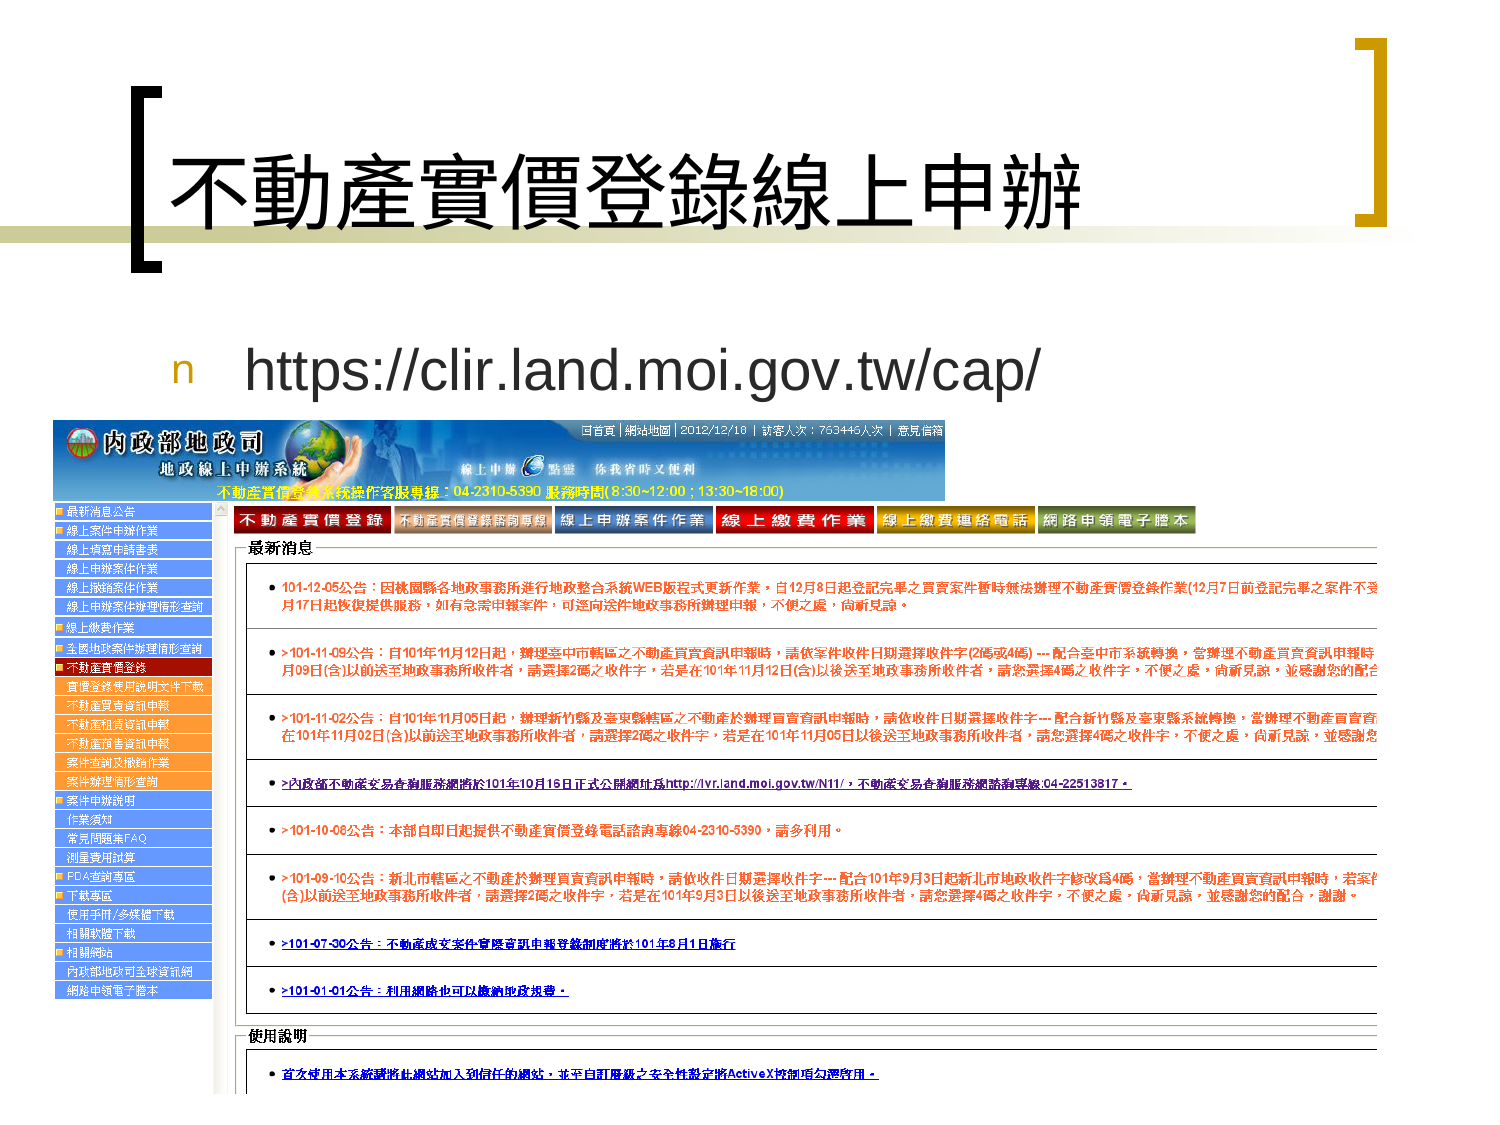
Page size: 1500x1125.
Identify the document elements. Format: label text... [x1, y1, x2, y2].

title 不動產實價登錄線上申辦 [152, 15, 1328, 248]
picture [53, 420, 1377, 1094]
list https://clir.land.moi.gov.tw/cap/ [155, 324, 1413, 1000]
